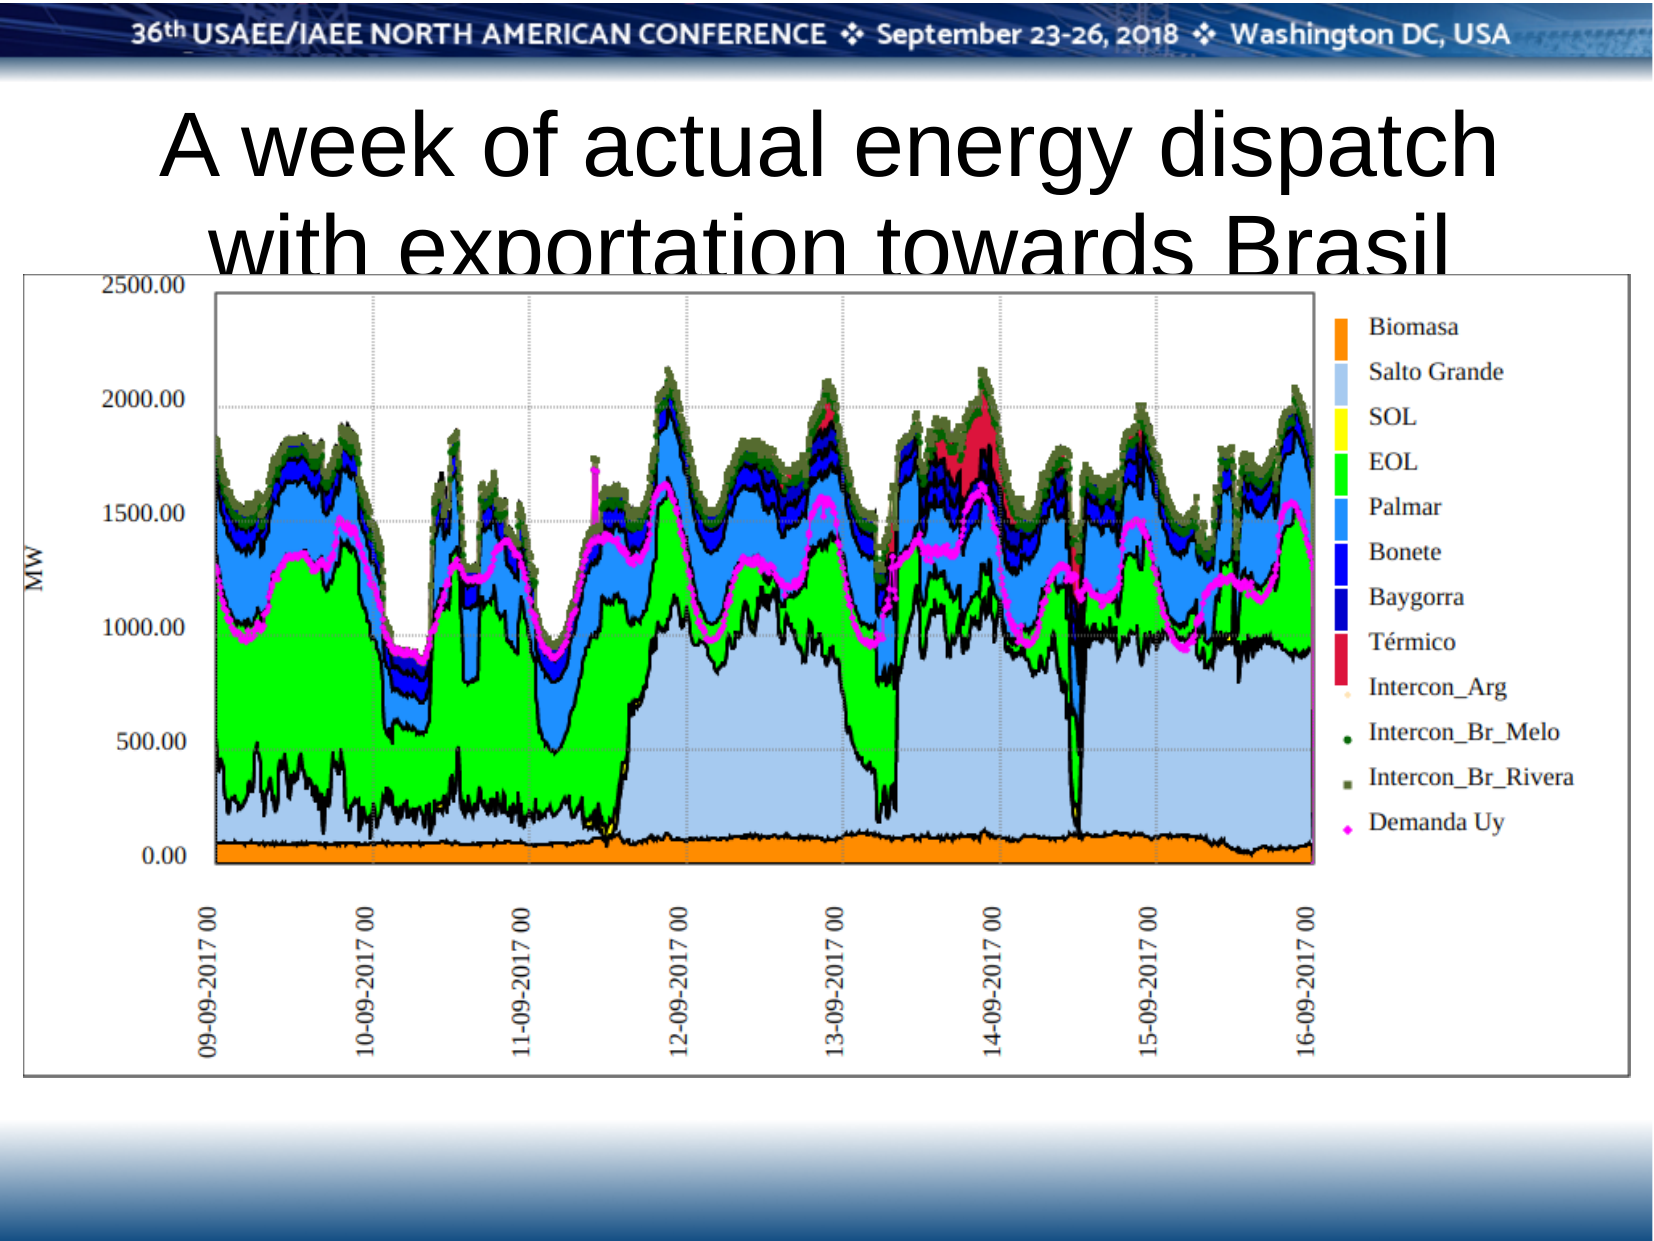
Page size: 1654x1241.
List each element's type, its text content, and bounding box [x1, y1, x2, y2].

picture [0, 3, 1653, 1241]
title A week of actual energy dispatch with exportation towards Brasil [86, 92, 1576, 274]
